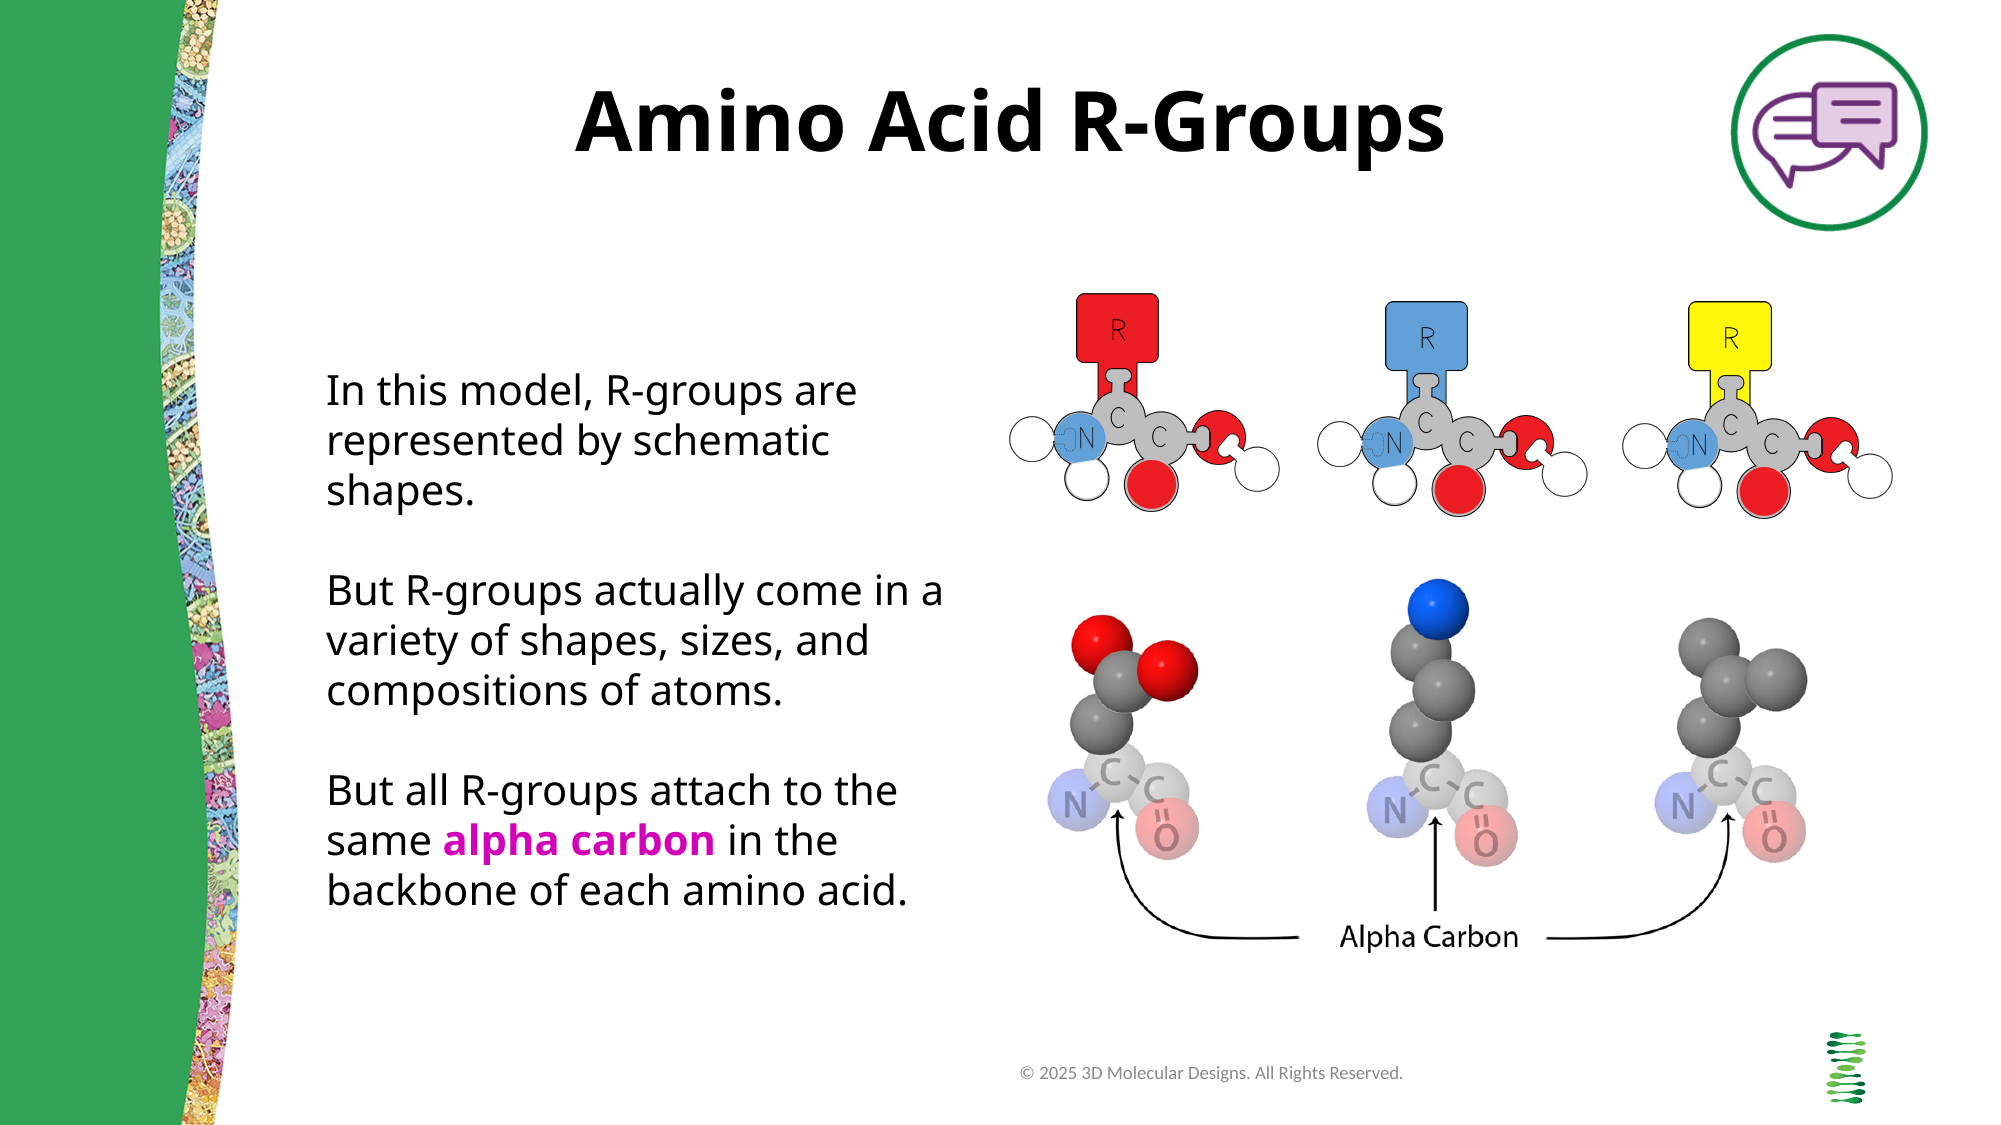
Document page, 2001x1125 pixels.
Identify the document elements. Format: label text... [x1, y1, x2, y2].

text_box In this model, R-groups are represented by schematic shapes. But R-groups actually come in a variety of shapes, sizes, and compositions of atoms. But all R-groups attach to the same alpha carbon in the backbone of each amino acid. [311, 356, 960, 877]
picture [1042, 574, 1810, 953]
picture [1009, 293, 1289, 512]
text_box Amino Acid R-Groups [260, 71, 1763, 197]
picture [1317, 301, 1597, 517]
picture [1622, 301, 1902, 519]
